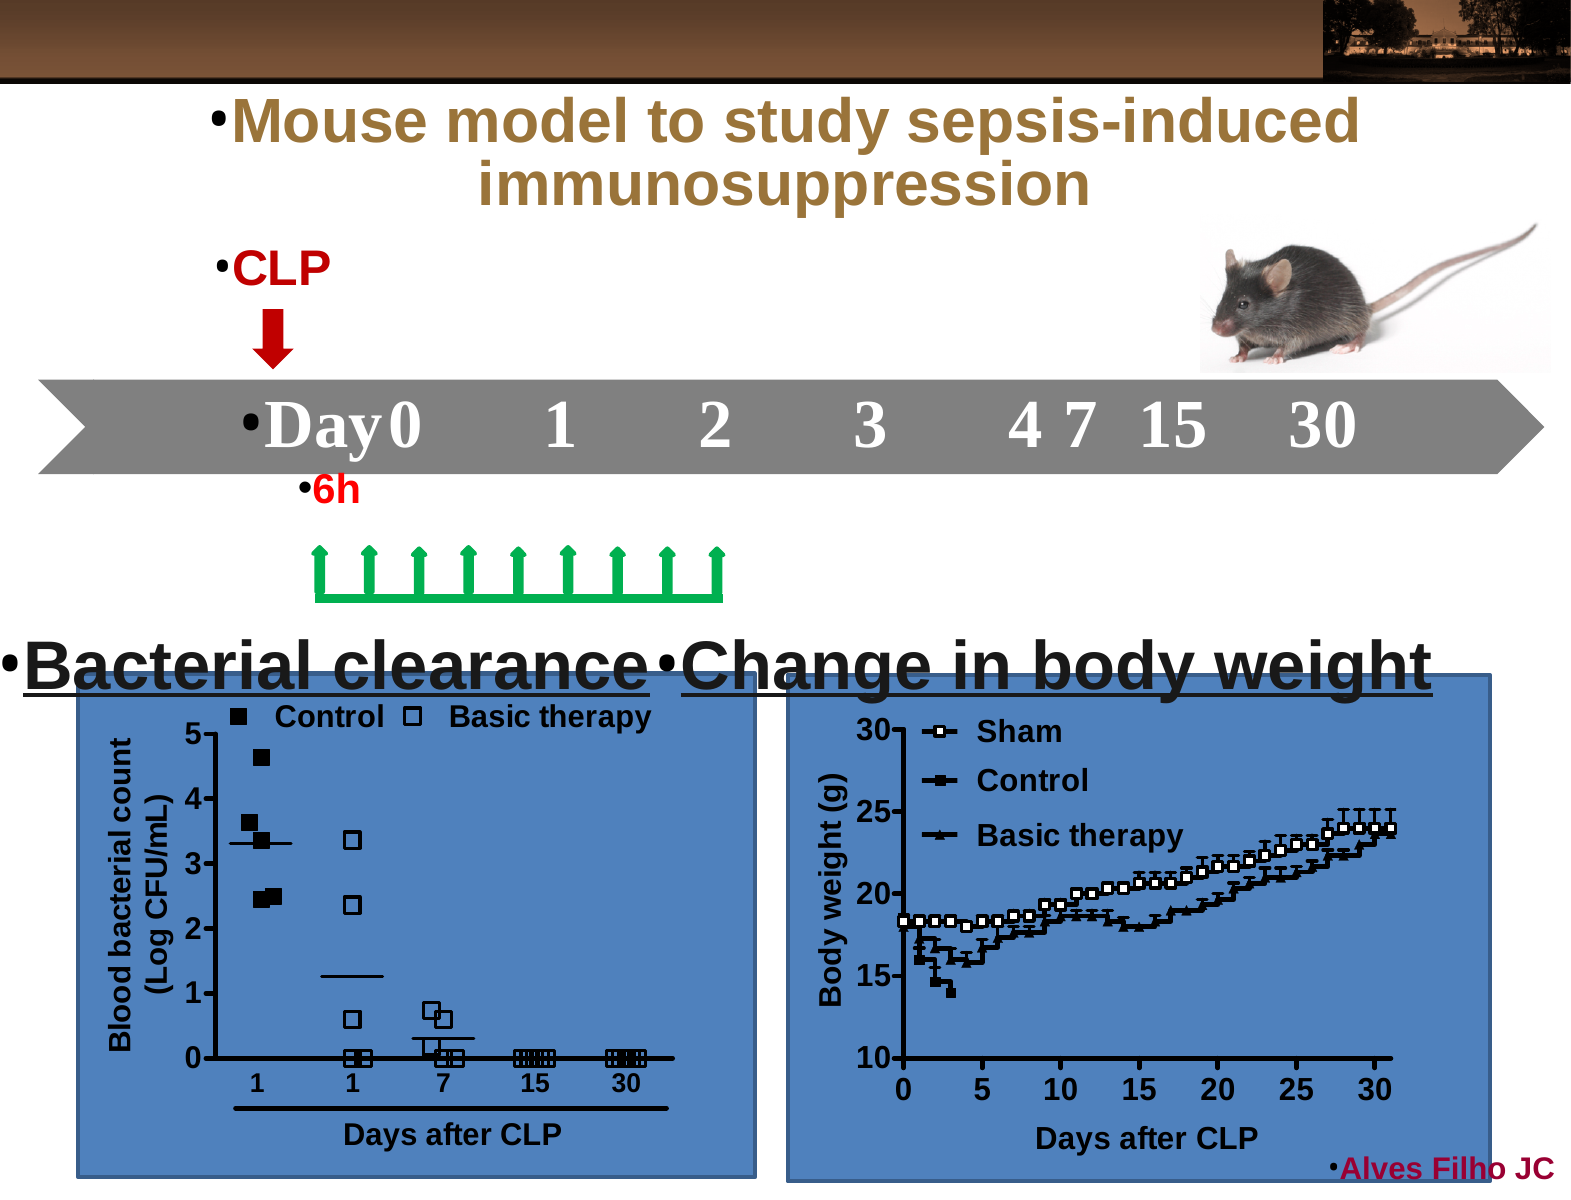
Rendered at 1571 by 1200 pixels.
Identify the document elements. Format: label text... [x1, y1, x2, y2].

text_box [362, 547, 376, 592]
text_box Alves Filho JC [1311, 1145, 1571, 1195]
text_box [660, 548, 674, 594]
text_box [412, 548, 426, 594]
picture [0, 0, 1571, 84]
text_box [611, 548, 624, 594]
text_box Change in body weight [636, 625, 1452, 713]
text_box Mouse model to study sepsis-induced immunosuppression [0, 84, 1571, 229]
text_box [512, 548, 525, 594]
text_box [462, 547, 475, 592]
chart [789, 676, 1488, 1180]
text_box Day 0 1 2 3 4 7 15 30 [93, 379, 1545, 475]
text_box 6h [281, 461, 378, 521]
text_box [710, 548, 724, 594]
text_box [252, 309, 294, 370]
picture [1200, 214, 1551, 374]
text_box [38, 379, 93, 475]
text_box [561, 547, 575, 592]
chart [80, 713, 753, 1176]
text_box CLP [197, 236, 348, 304]
text_box [313, 547, 327, 592]
text_box Bacterial clearance [0, 625, 636, 713]
